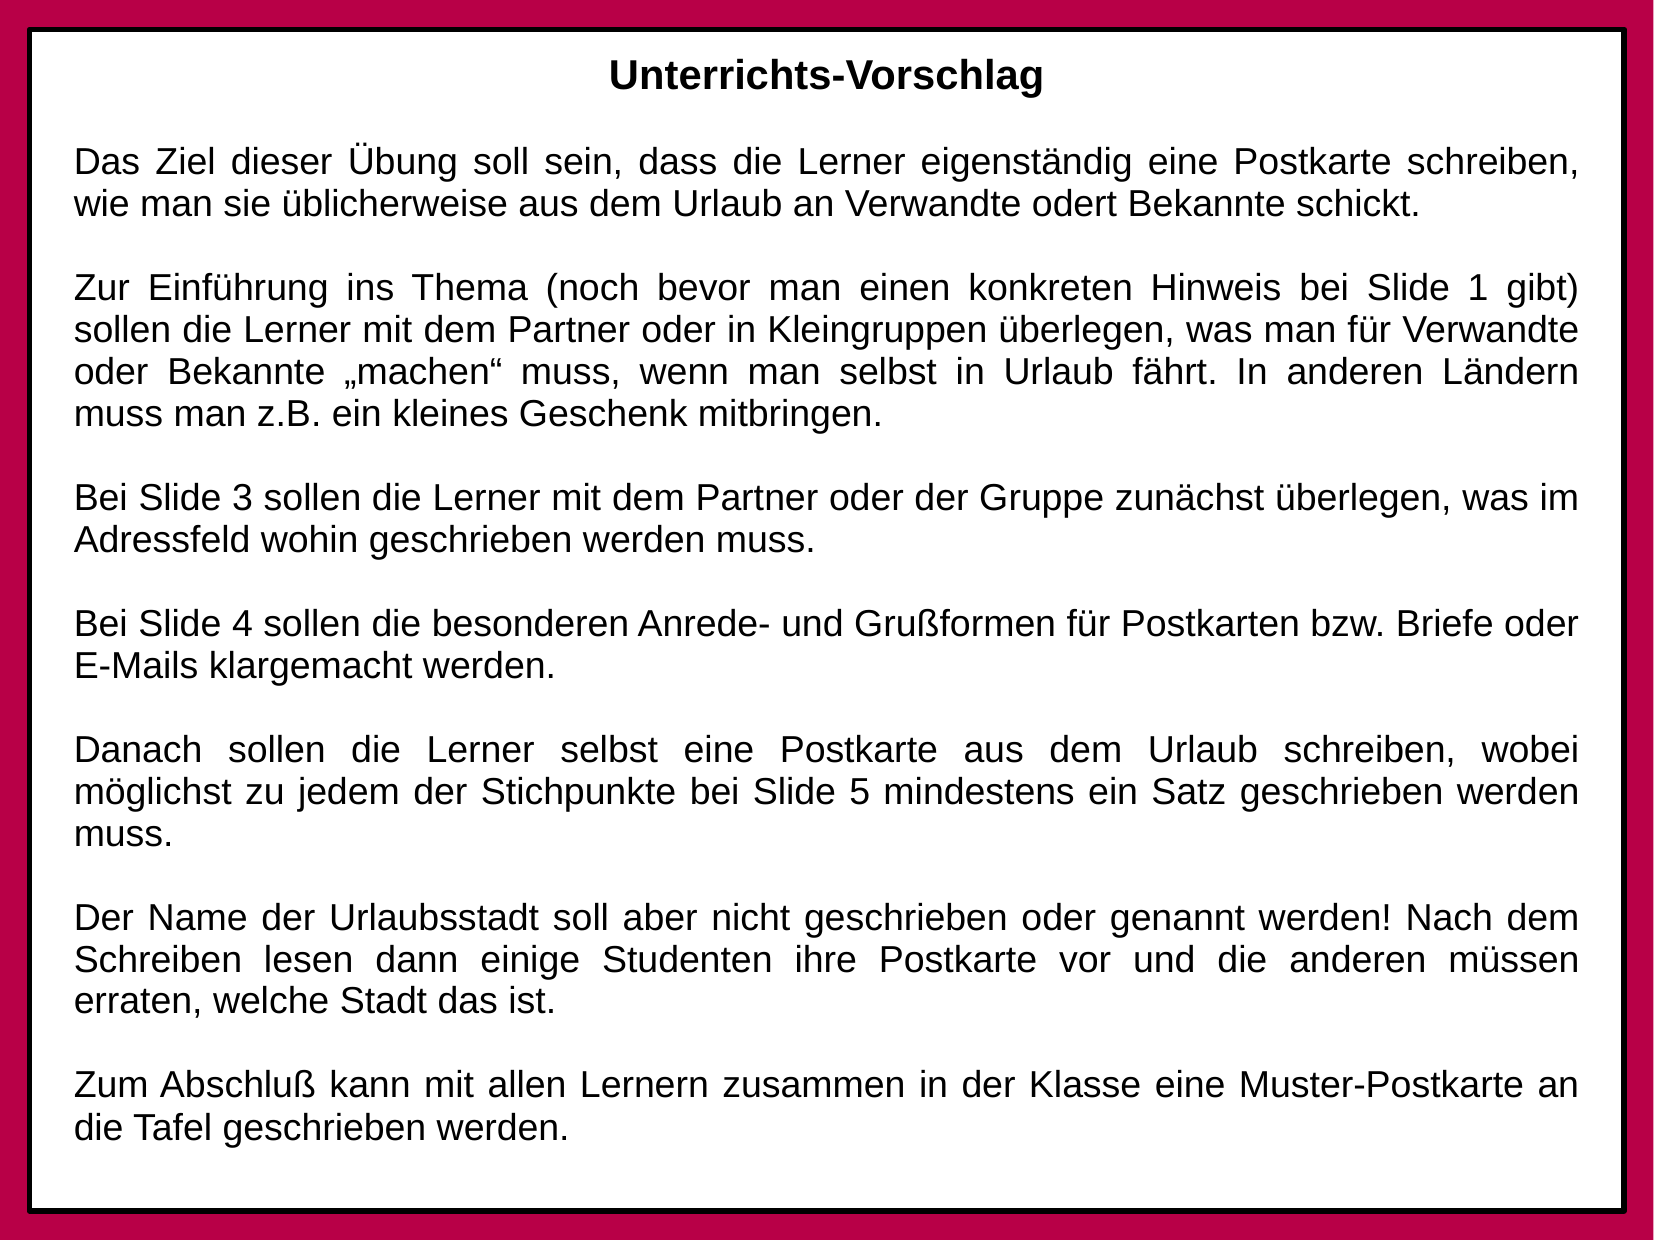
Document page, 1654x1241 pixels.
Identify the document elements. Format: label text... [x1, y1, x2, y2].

text_box Unterrichts-Vorschlag Das Ziel dieser Übung soll sein, dass die Lerner eigenständig eine Postkarte schreiben, wie man sie üblicherweise aus dem Urlaub an Verwandte odert Bekannte schickt. Zur Einführung ins Thema (noch bevor man einen konkreten Hinweis bei Slide 1 gibt) sollen die Lerner mit dem Partner oder in Kleingruppen überlegen, was man für Verwandte oder Bekannte „machen“ muss, wenn man selbst in Urlaub fährt. In anderen Ländern muss man z.B. ein kleines Geschenk mitbringen. Bei Slide 3 sollen die Lerner mit dem Partner oder der Gruppe zunächst überlegen, was im Adressfeld wohin geschrieben werden muss. Bei Slide 4 sollen die besonderen Anrede- und Grußformen für Postkarten bzw. Briefe oder E-Mails klargemacht werden. Danach sollen die Lerner selbst eine Postkarte aus dem Urlaub schreiben, wobei möglichst zu jedem der Stichpunkte bei Slide 5 mindestens ein Satz geschrieben werden muss. Der Name der Urlaubsstadt soll aber nicht geschrieben oder genannt werden! Nach dem Schreiben lesen dann einige Studenten ihre Postkarte vor und die anderen müssen erraten, welche Stadt das ist. Zum Abschluß kann mit allen Lernern zusammen in der Klasse eine Muster-Postkarte an die Tafel geschrieben werden. [59, 44, 1595, 1209]
text_box [29, 29, 1625, 1211]
